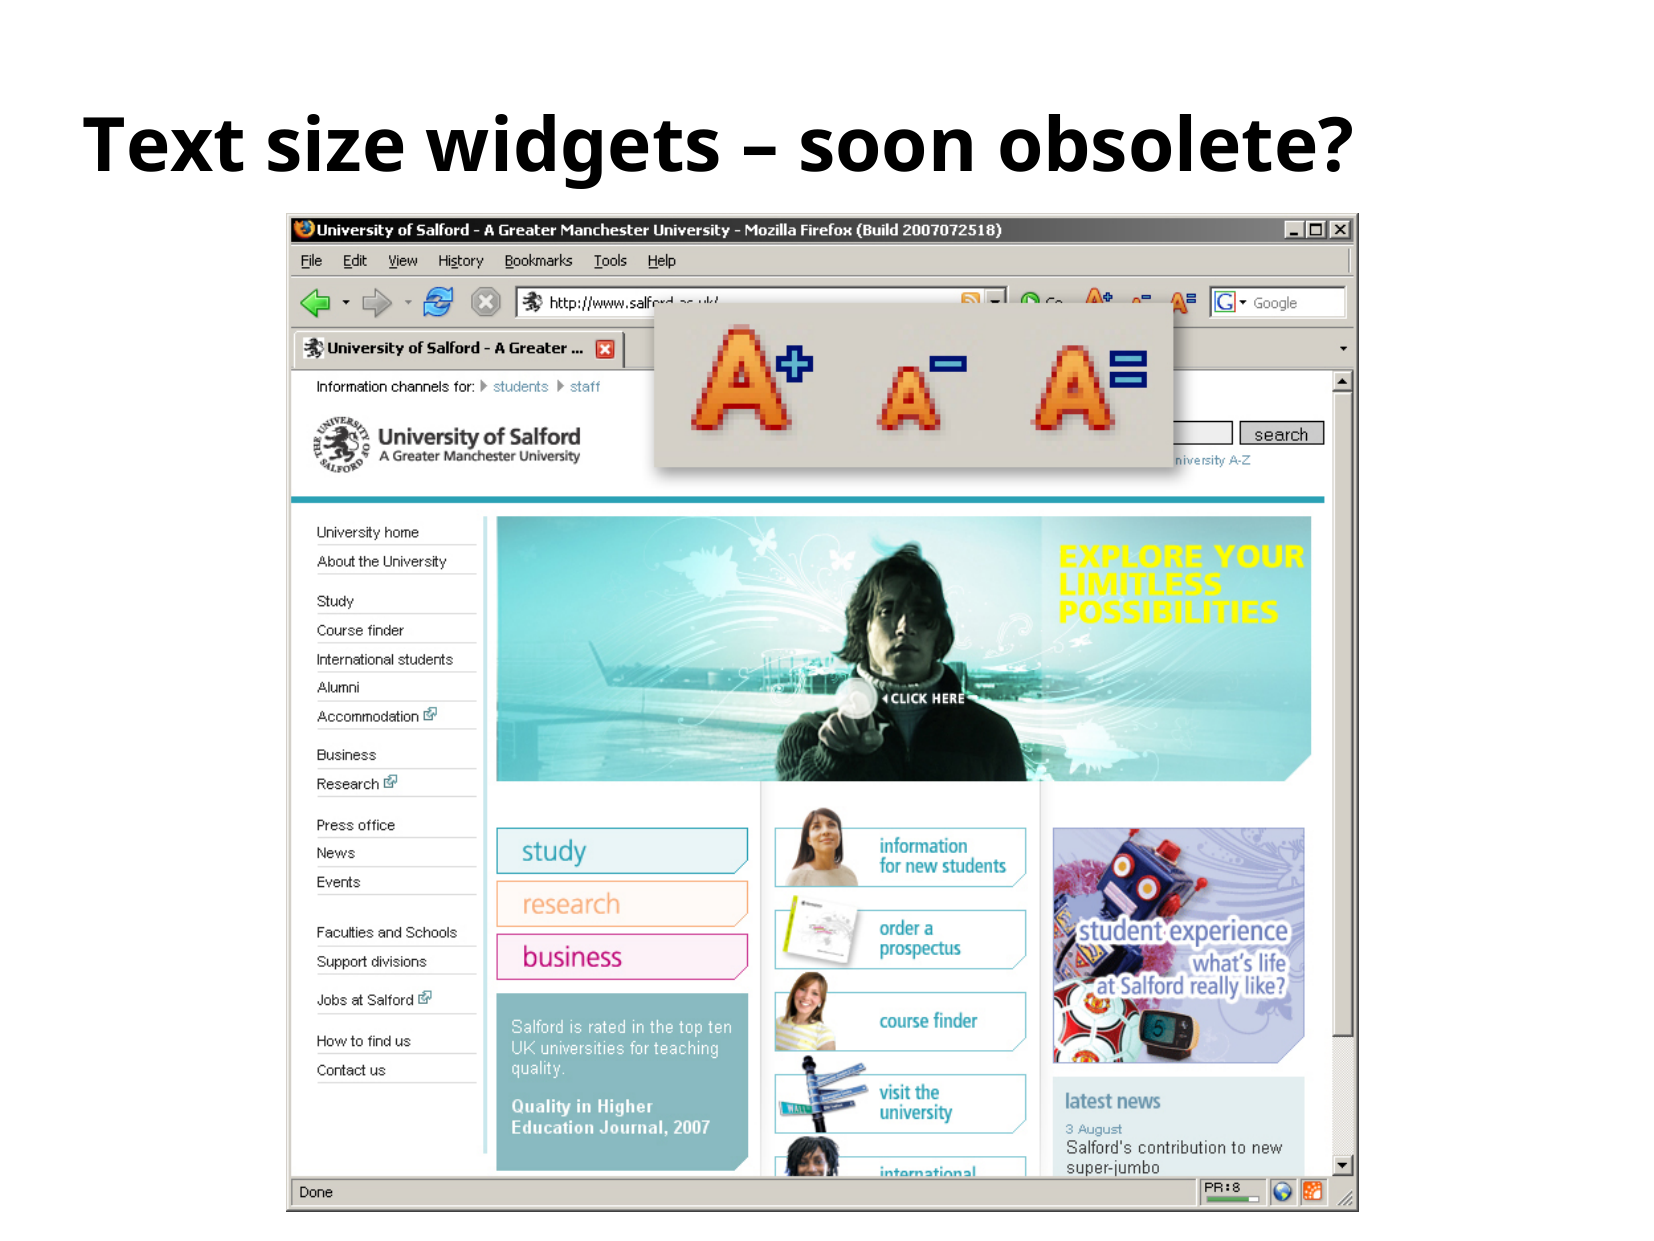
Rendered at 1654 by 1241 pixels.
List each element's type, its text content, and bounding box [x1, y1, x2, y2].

title Text size widgets – soon obsolete? [82, 86, 1571, 200]
picture [286, 213, 1359, 1212]
